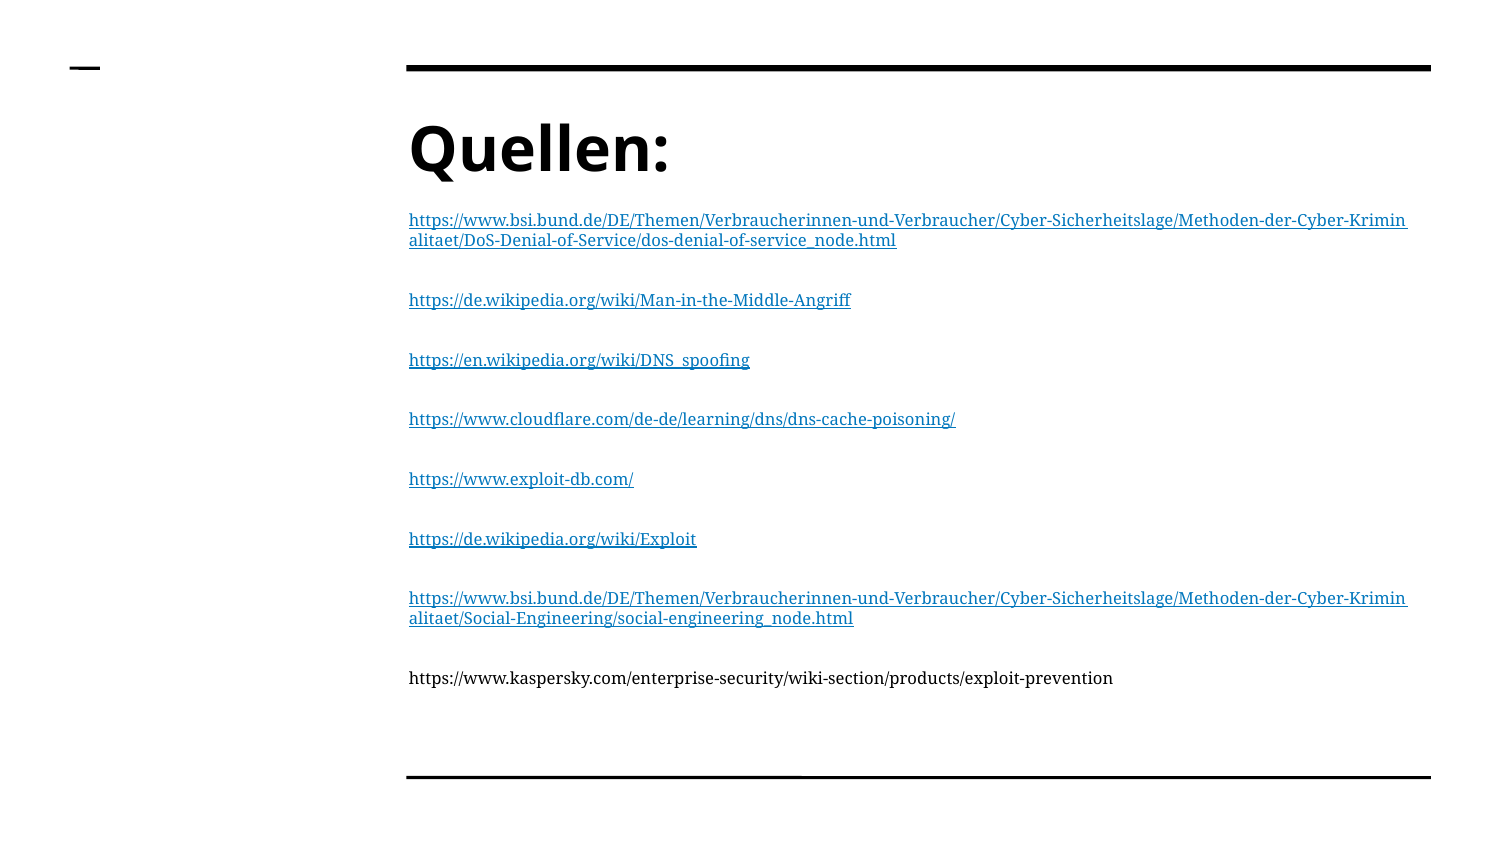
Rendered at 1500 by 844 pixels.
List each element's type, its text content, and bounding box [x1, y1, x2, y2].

title Quellen: [393, 94, 1431, 191]
list https://www.bsi.bund.de/DE/Themen/Verbraucherinnen-und-Verbraucher/Cyber-Sicherheitslage/Methoden-der-Cyber-Kriminalitaet/DoS-Denial-of-Service/dos-denial-of-service_node.html https://de.wikipedia.org/wiki/Man-in-the-Middle-Angriff https://en.wikipedia.org/wiki/DNS_spoofing https://www.cloudflare.com/de-de/learning/dns/dns-cache-poisoning/ https://www.exploit-db.com/ https://de.wikipedia.org/wiki/Exploit https://www.bsi.bund.de/DE/Themen/Verbraucherinnen-und-Verbraucher/Cyber-Sicherheitslage/Methoden-der-Cyber-Kriminalitaet/Social-Engineering/social-engineering_node.html https://www.kaspersky.com/enterprise-security/wiki-section/products/exploit-prevention [393, 191, 1431, 684]
